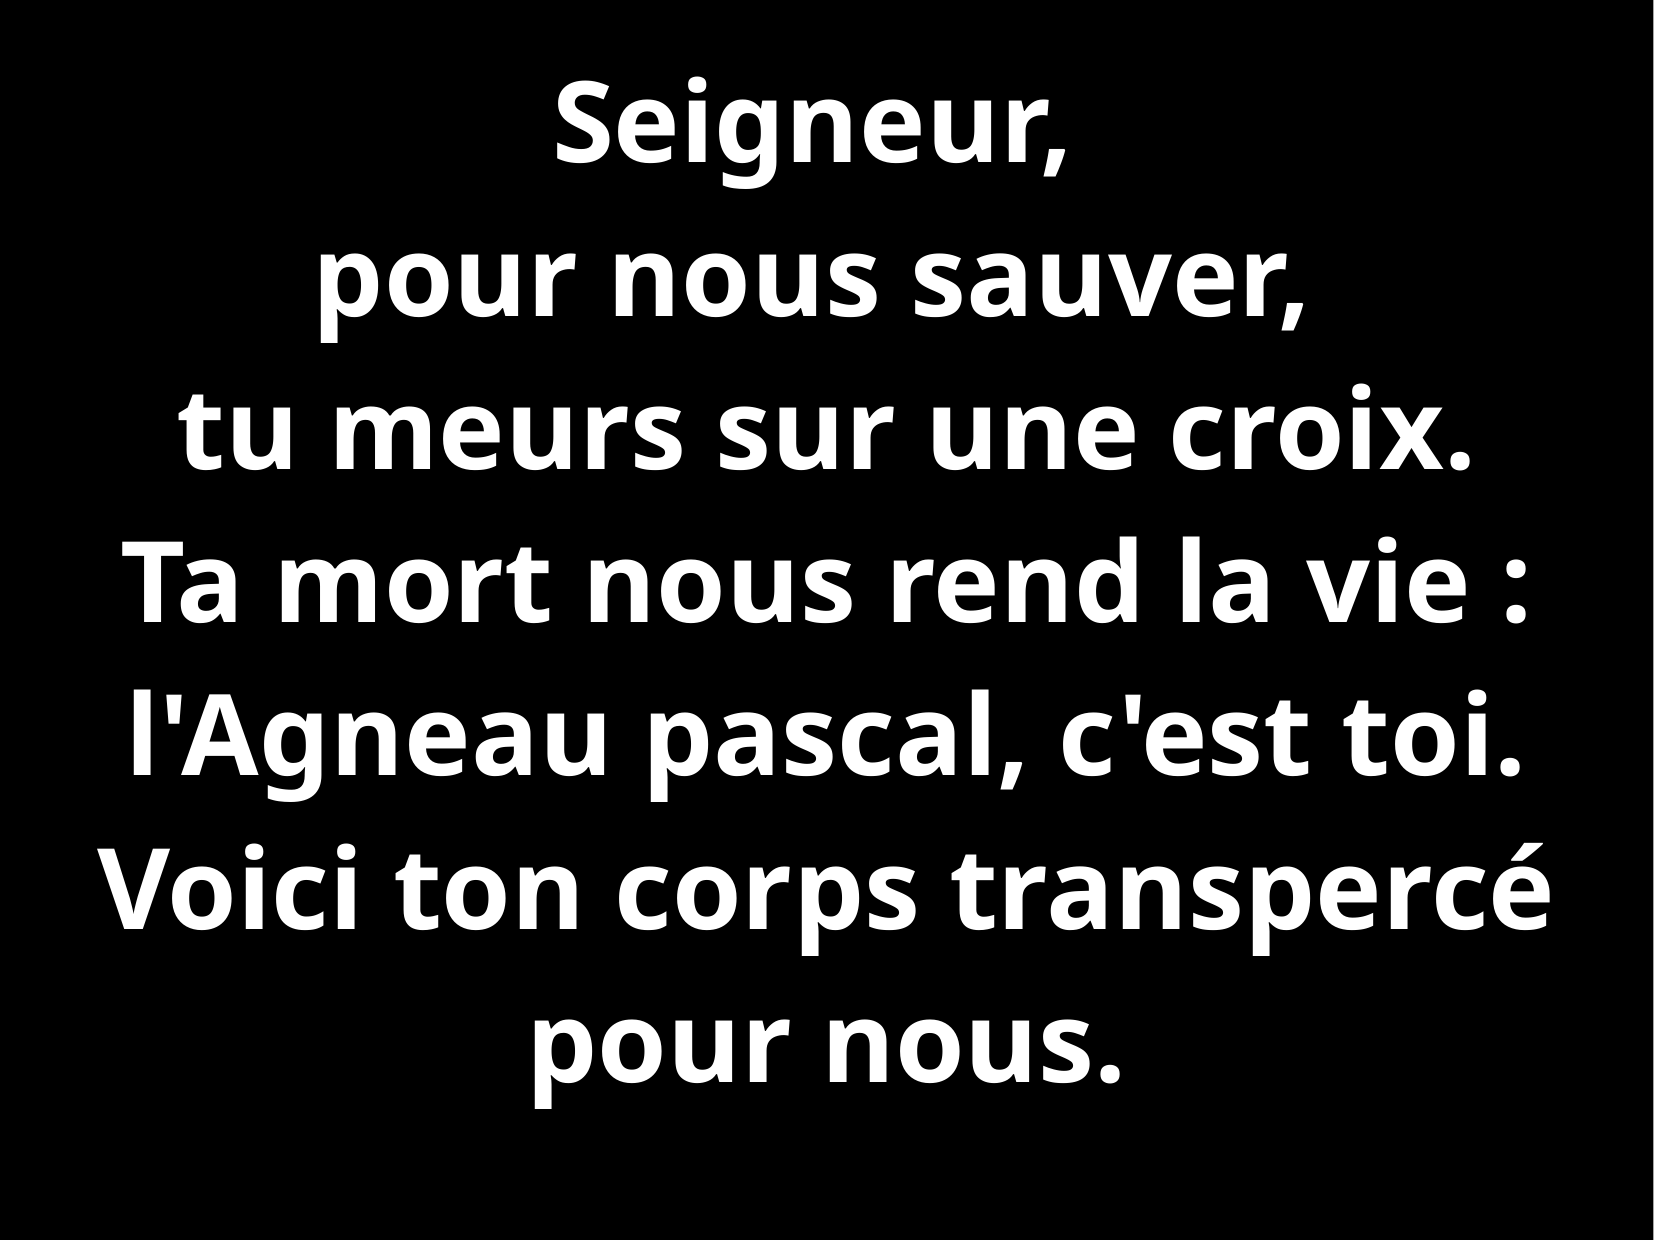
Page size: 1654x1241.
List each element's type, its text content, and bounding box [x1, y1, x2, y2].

subtitle Seigneur, pour nous sauver, tu meurs sur une croix. Ta mort nous rend la vie : l'Agneau pascal, c'est toi. Voici ton corps transpercé pour nous. [82, 30, 1571, 1128]
